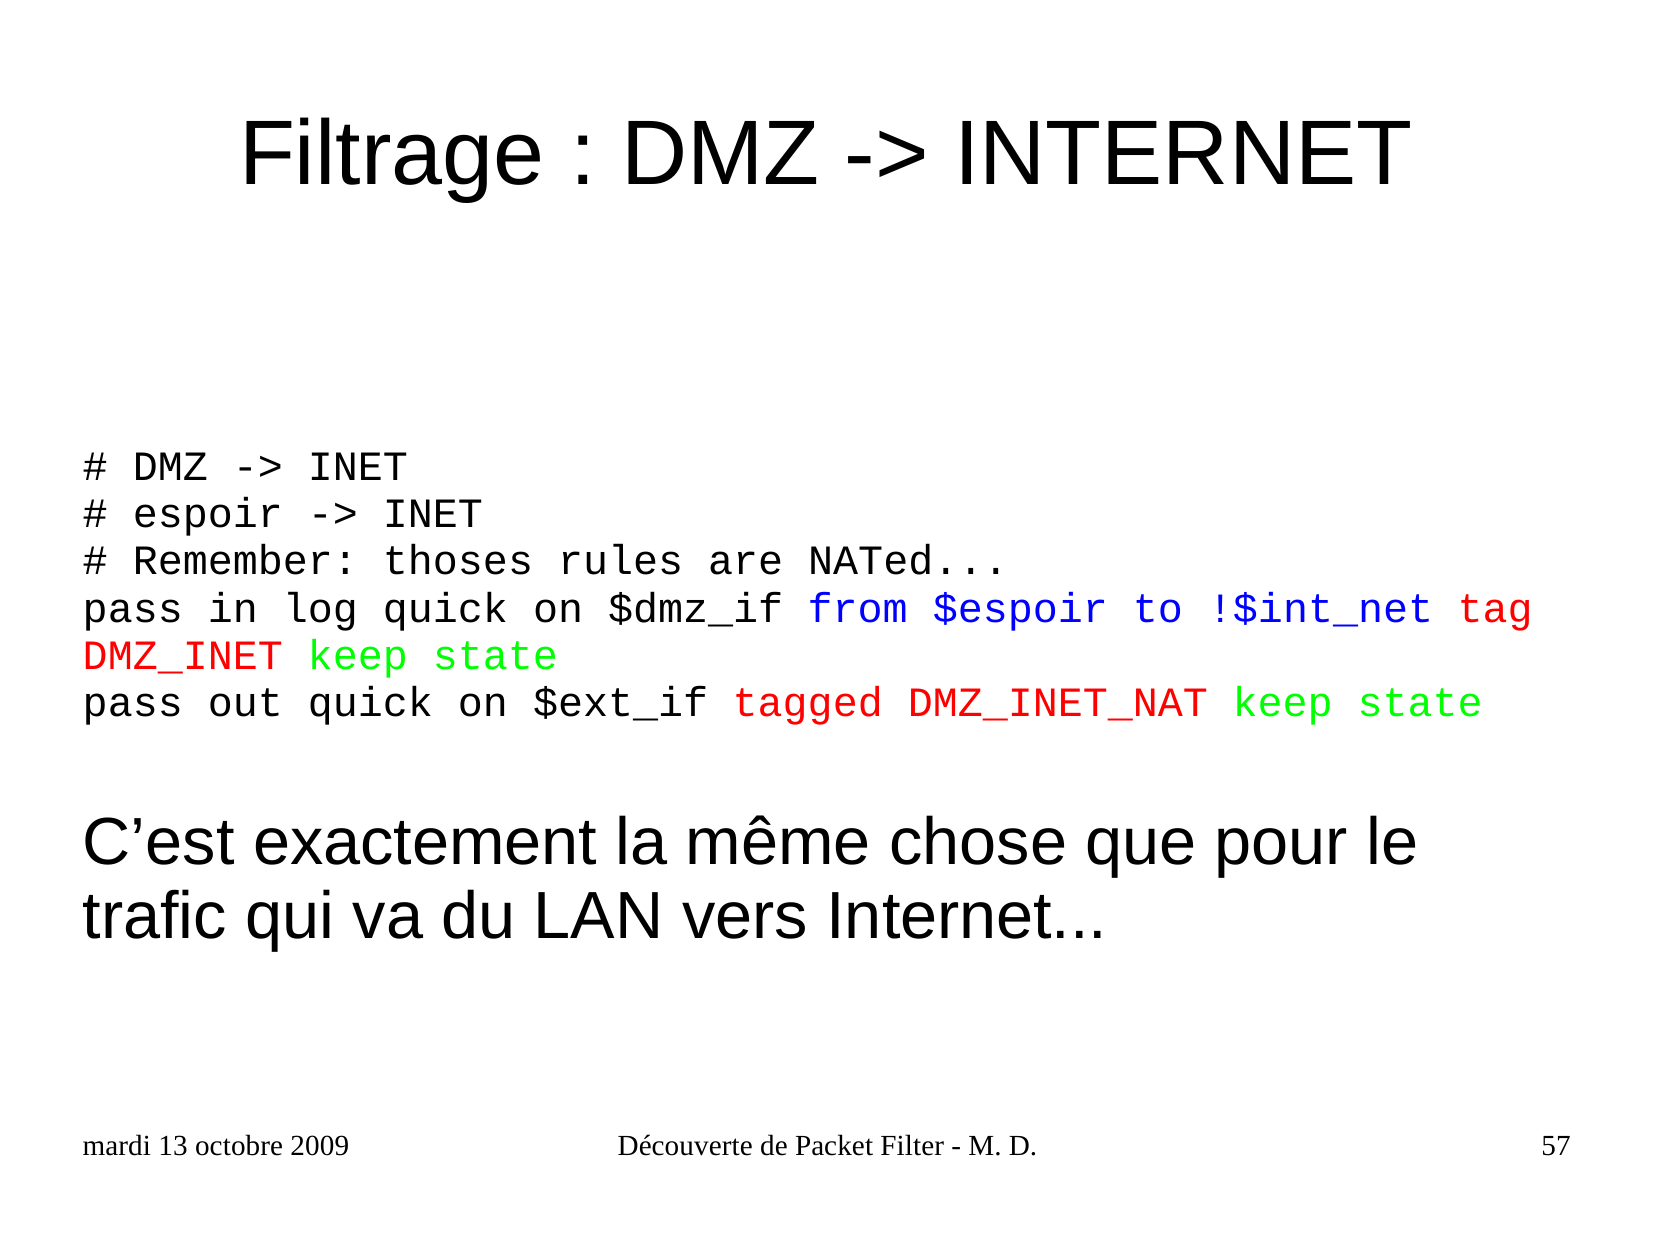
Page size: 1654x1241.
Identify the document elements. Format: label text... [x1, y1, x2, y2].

title Filtrage : DMZ -> INTERNET [82, 56, 1571, 250]
subtitle # DMZ -> INET # espoir -> INET # Remember: thoses rules are NATed... pass in log quick on $dmz_if from $espoir to !$int_net tag DMZ_INET keep state pass out quick on $ext_if tagged DMZ_INET_NAT keep state C’est exactement la même chose que pour le trafic qui va du LAN vers Internet... [82, 297, 1571, 1102]
